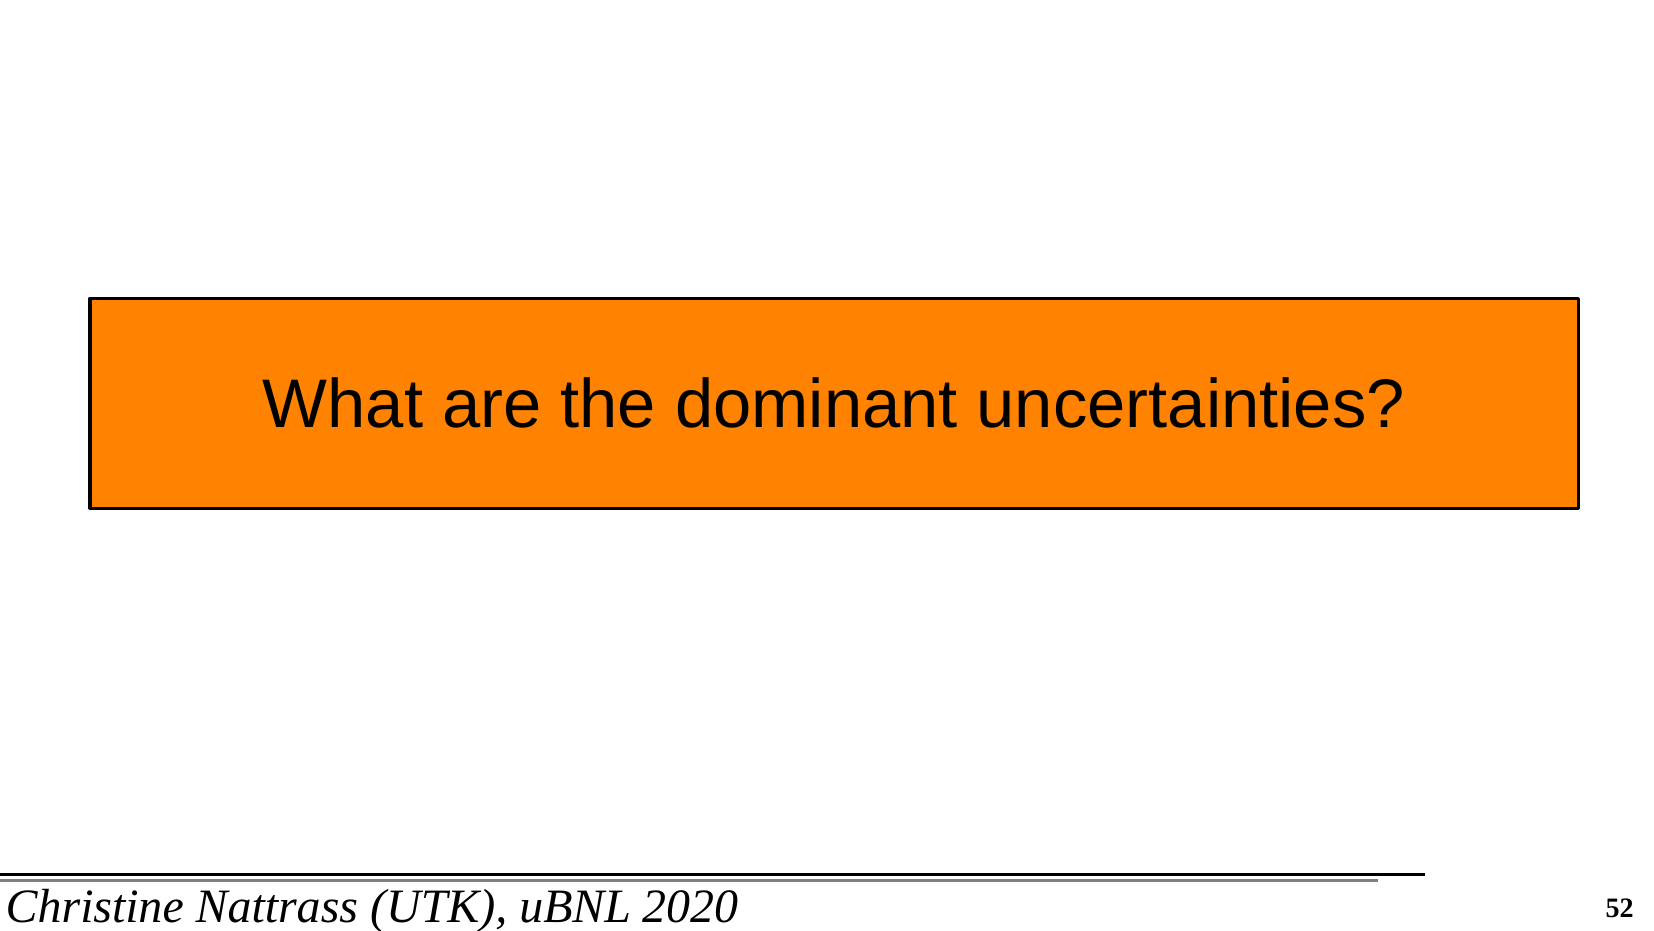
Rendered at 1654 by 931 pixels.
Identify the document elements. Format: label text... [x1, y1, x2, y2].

title What are the dominant uncertainties? [90, 298, 1579, 509]
